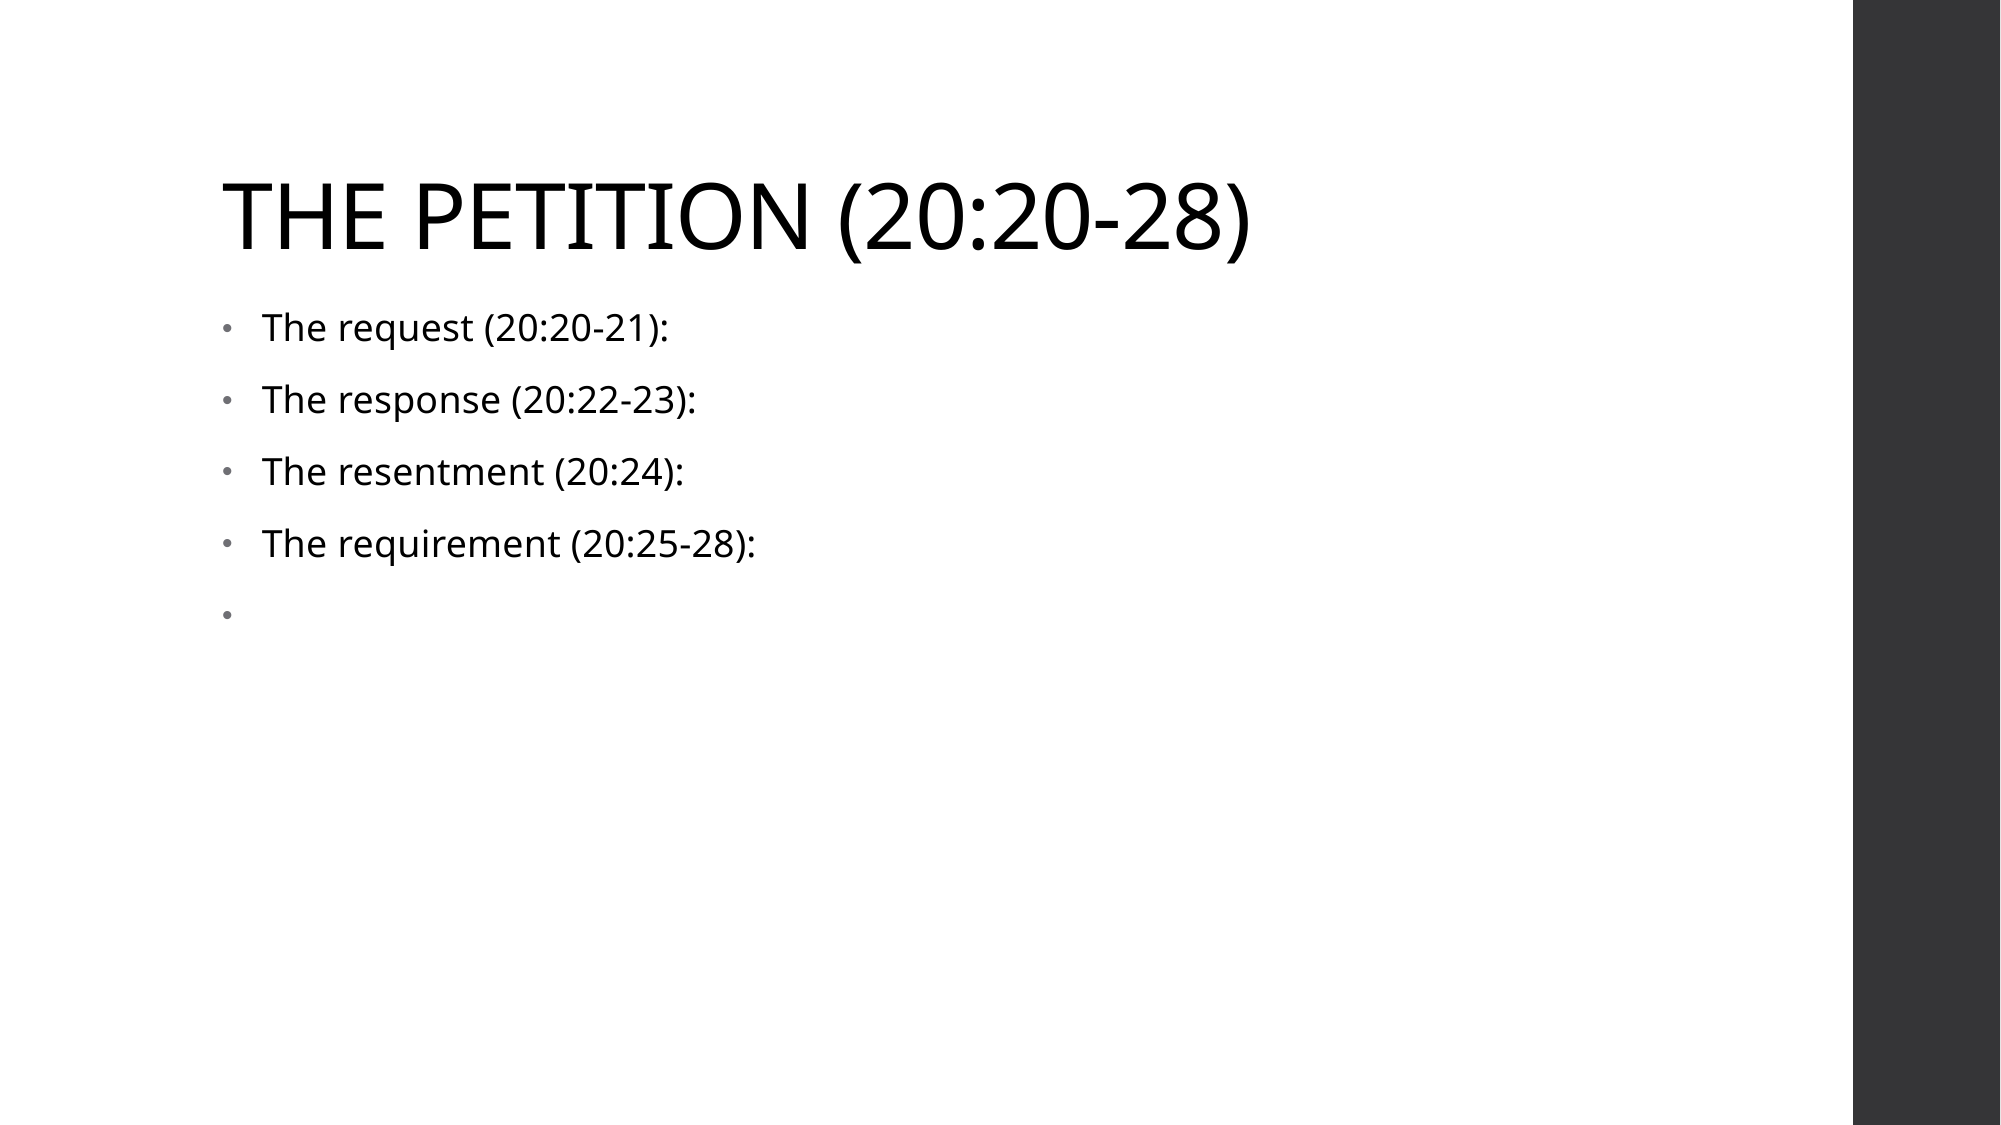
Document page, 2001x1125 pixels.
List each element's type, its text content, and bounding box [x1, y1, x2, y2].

list The request (20:20-21): The response (20:22-23): The resentment (20:24): The requirement (20:25-28): [206, 299, 1617, 1014]
title THE PETITION (20:20-28) [206, 60, 1797, 278]
